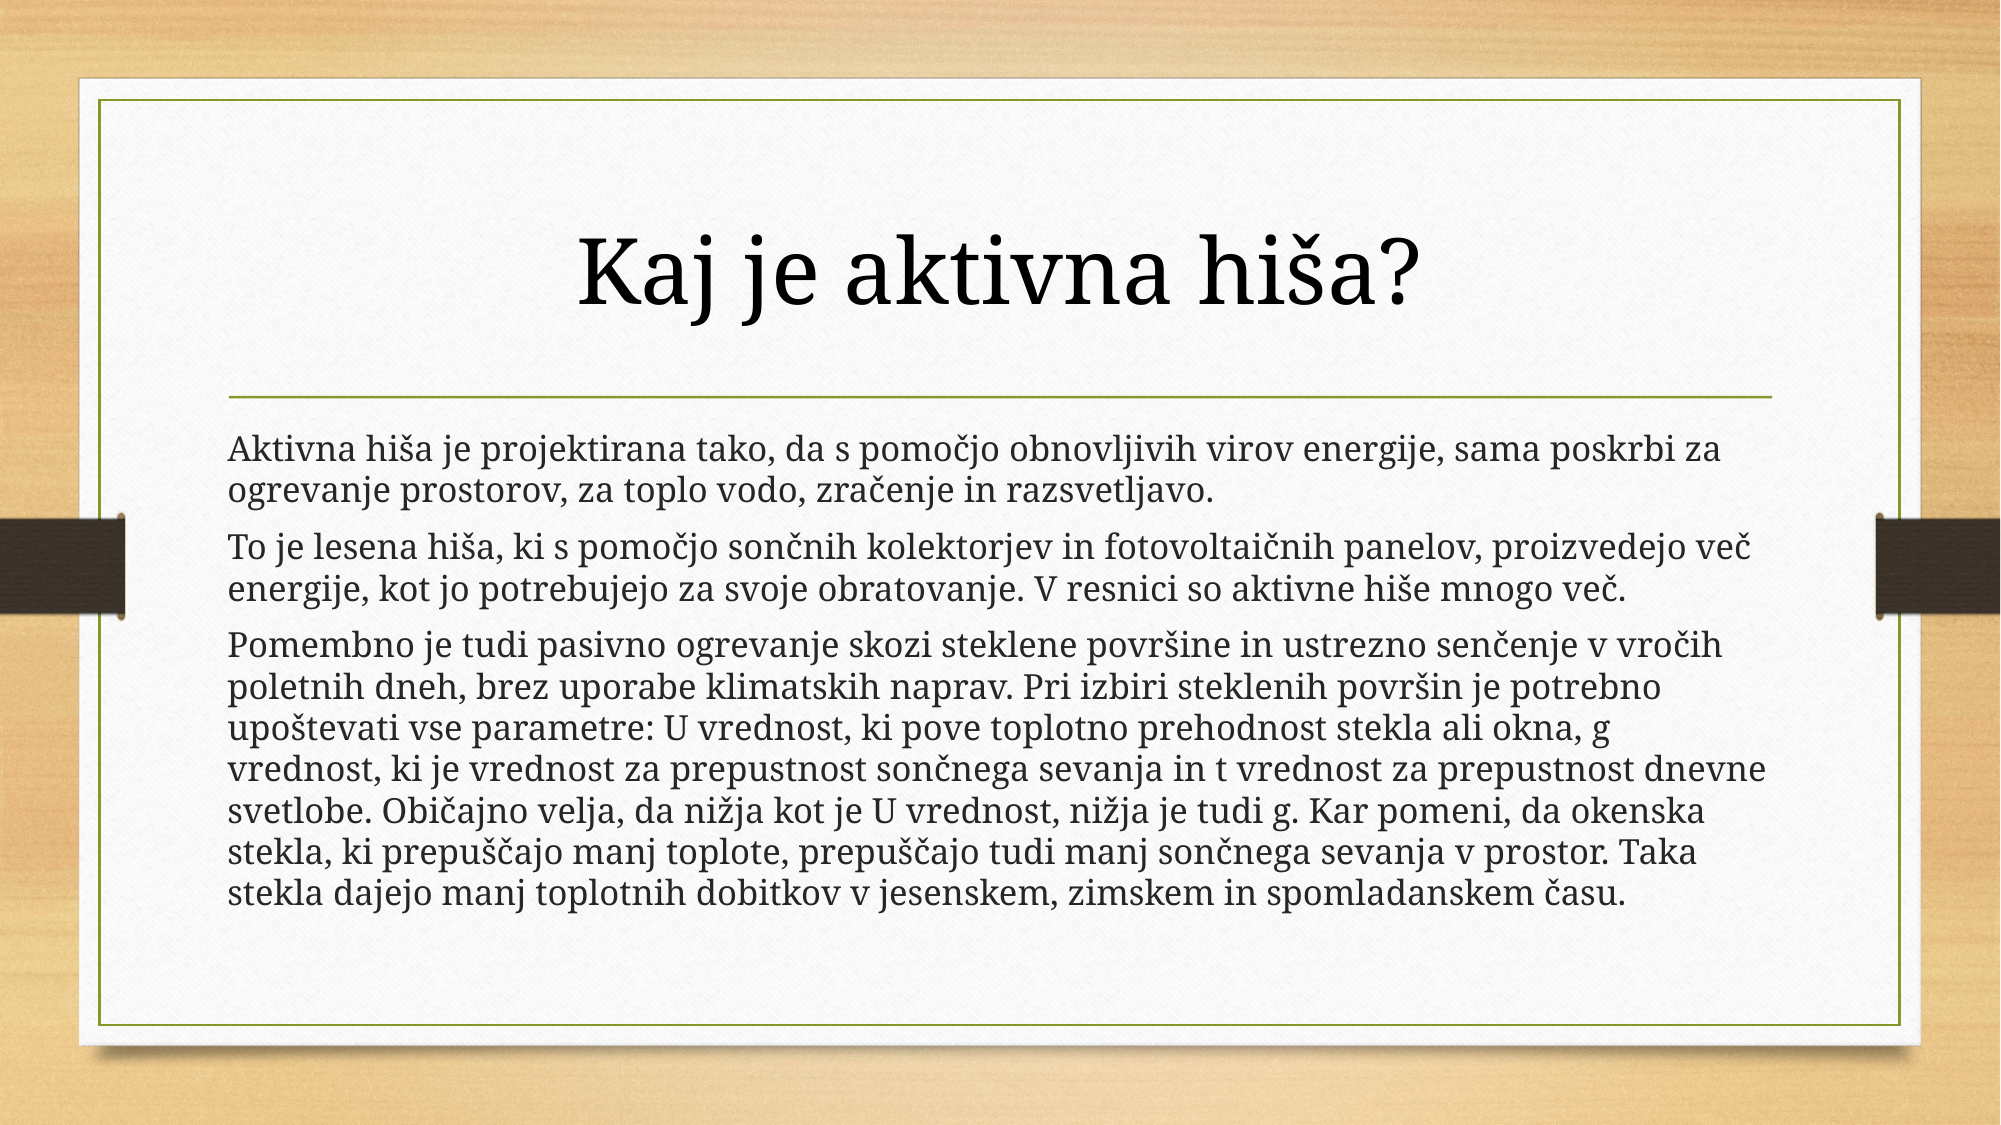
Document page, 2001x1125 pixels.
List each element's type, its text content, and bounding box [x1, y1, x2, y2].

title Kaj je aktivna hiša? [212, 161, 1788, 375]
list Aktivna hiša je projektirana tako, da s pomočjo obnovljivih virov energije, sama poskrbi za ogrevanje prostorov, za toplo vodo, zračenje in razsvetljavo. To je lesena hiša, ki s pomočjo sončnih kolektorjev in fotovoltaičnih panelov, proizvedejo več energije, kot jo potrebujejo za svoje obratovanje. V resnici so aktivne hiše mnogo več. Pomembno je tudi pasivno ogrevanje skozi steklene površine in ustrezno senčenje v vročih poletnih dneh, brez uporabe klimatskih naprav. Pri izbiri steklenih površin je potrebno upoštevati vse parametre: U vrednost, ki pove toplotno prehodnost stekla ali okna, g vrednost, ki je vrednost za prepustnost sončnega sevanja in t vrednost za prepustnost dnevne svetlobe. Običajno velja, da nižja kot je U vrednost, nižja je tudi g. Kar pomeni, da okenska stekla, ki prepuščajo manj toplote, prepuščajo tudi manj sončnega sevanja v prostor. Taka stekla dajejo manj toplotnih dobitkov v jesenskem, zimskem in spomladanskem času. [212, 419, 1788, 964]
picture [0, 0, 2001, 1125]
